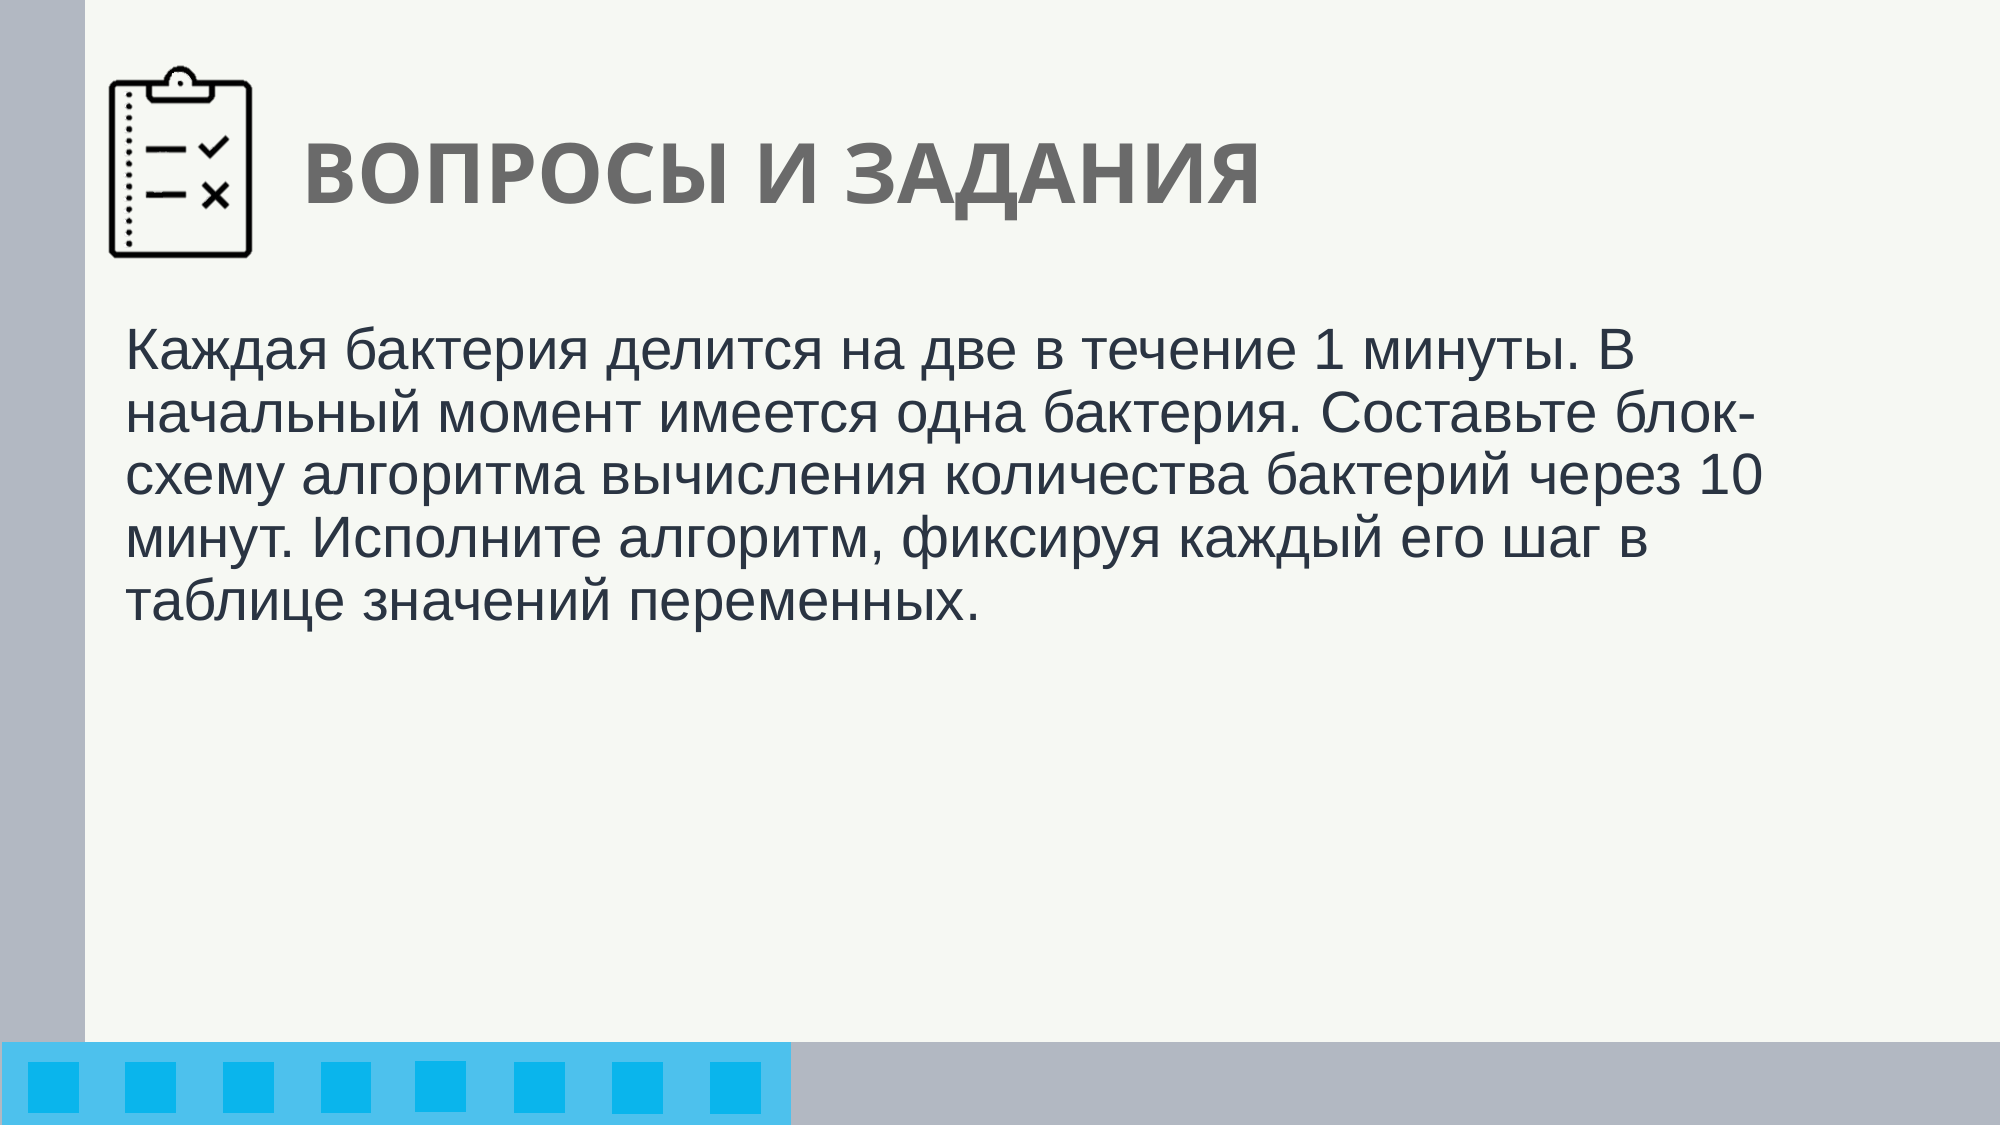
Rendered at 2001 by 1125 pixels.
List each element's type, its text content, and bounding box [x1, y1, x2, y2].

title ВОПРОСЫ И ЗАДАНИЯ [285, 67, 1892, 286]
list Каждая бактерия делится на две в течение 1 минуты. В начальный момент имеется одна бактерия. Составьте блок-схему алгоритма вычисления количества бактерий че­рез 10 минут. Исполните алгоритм, фиксируя каждый его шаг в таблице значений переменных. [110, 311, 1892, 1058]
